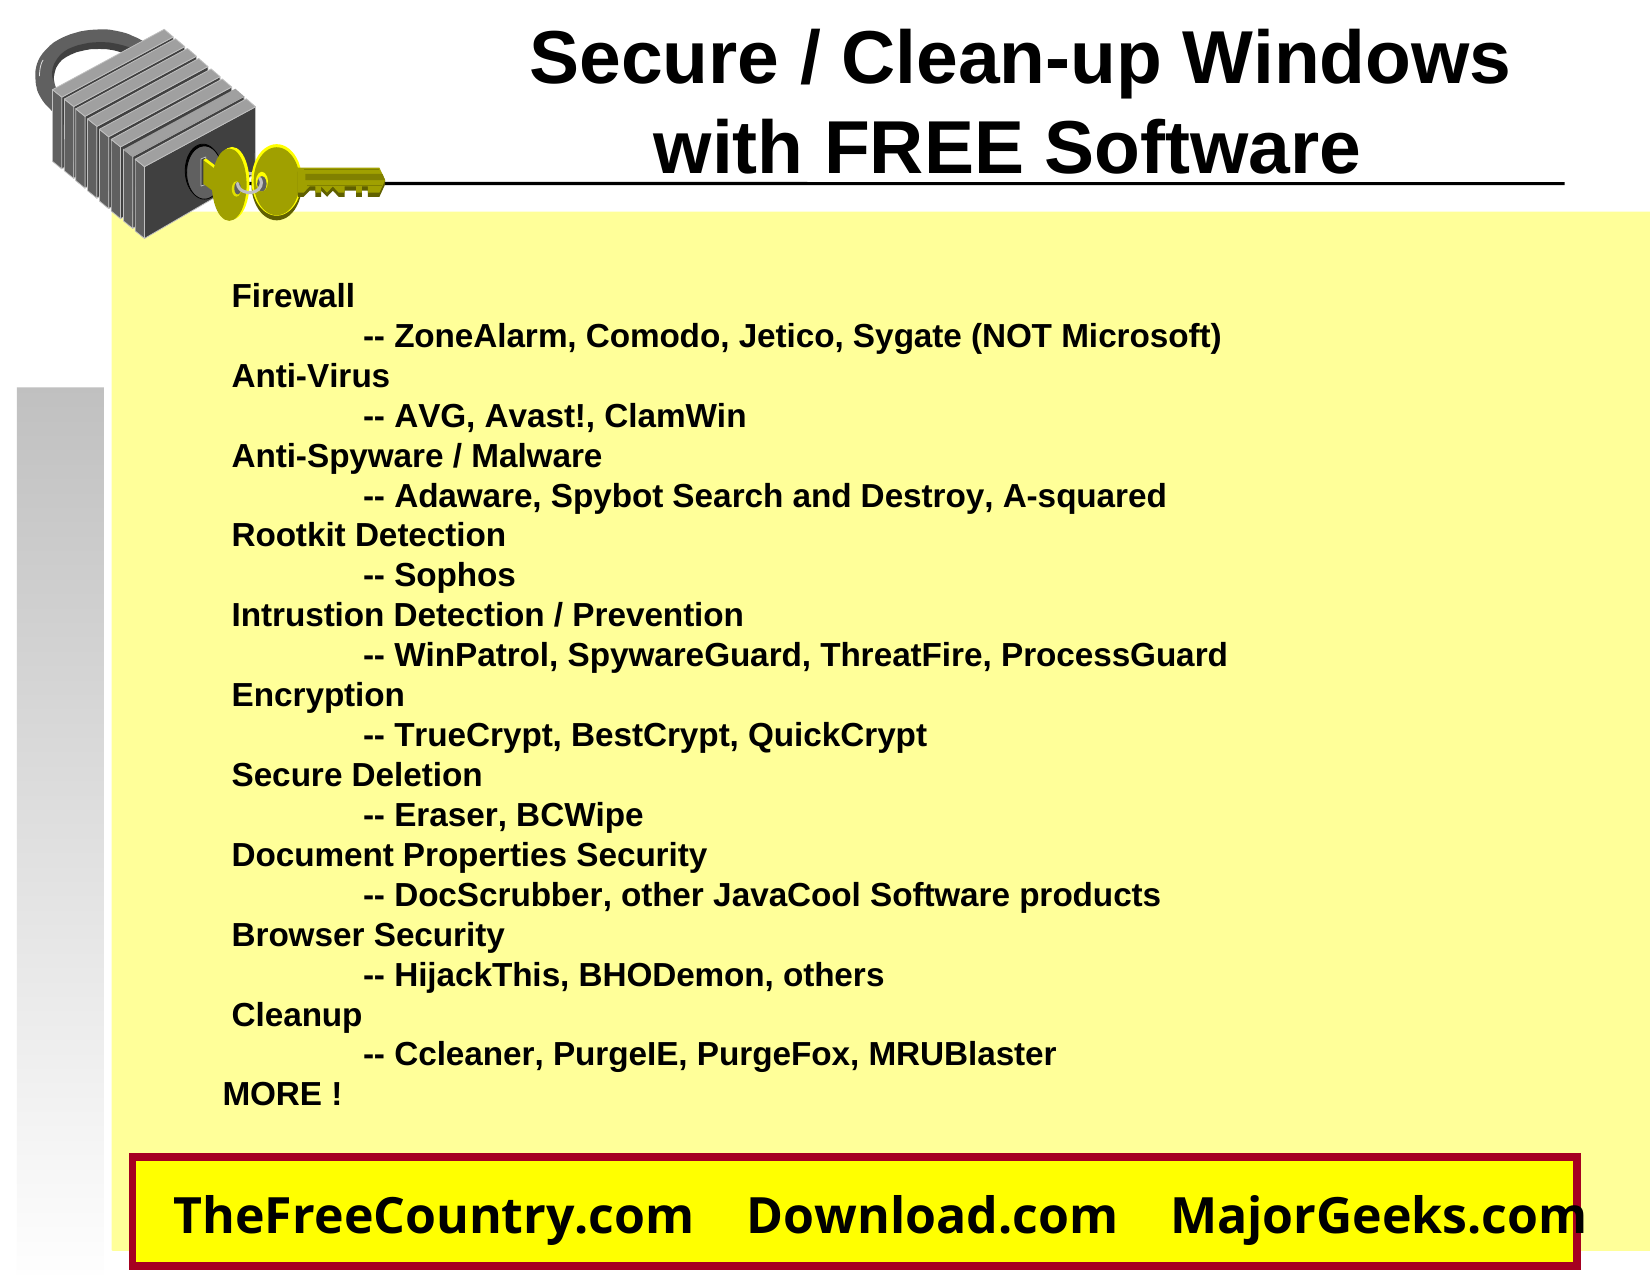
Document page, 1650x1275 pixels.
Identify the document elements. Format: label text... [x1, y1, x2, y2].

text_box Secure / Clean-up Windows with FREE Software [514, 1, 1528, 197]
text_box [112, 212, 1650, 1251]
picture [35, 28, 386, 241]
text_box Firewall -- ZoneAlarm, Comodo, Jetico, Sygate (NOT Microsoft) Anti-Virus -- AVG, Avast!, ClamWin Anti-Spyware / Malware -- Adaware, Spybot Search and Destroy, A-squared Rootkit Detection -- Sophos Intrustion Detection / Prevention -- WinPatrol, SpywareGuard, ThreatFire, ProcessGuard Encryption -- TrueCrypt, BestCrypt, QuickCrypt Secure Deletion -- Eraser, BCWipe Document Properties Security -- DocScrubber, other JavaCool Software products Browser Security -- HijackThis, BHODemon, others Cleanup -- Ccleaner, PurgeIE, PurgeFox, MRUBlaster MORE ! [198, 266, 1245, 1121]
text_box TheFreeCountry.com Download.com MajorGeeks.com [132, 1157, 1578, 1267]
text_box [16, 387, 105, 1275]
